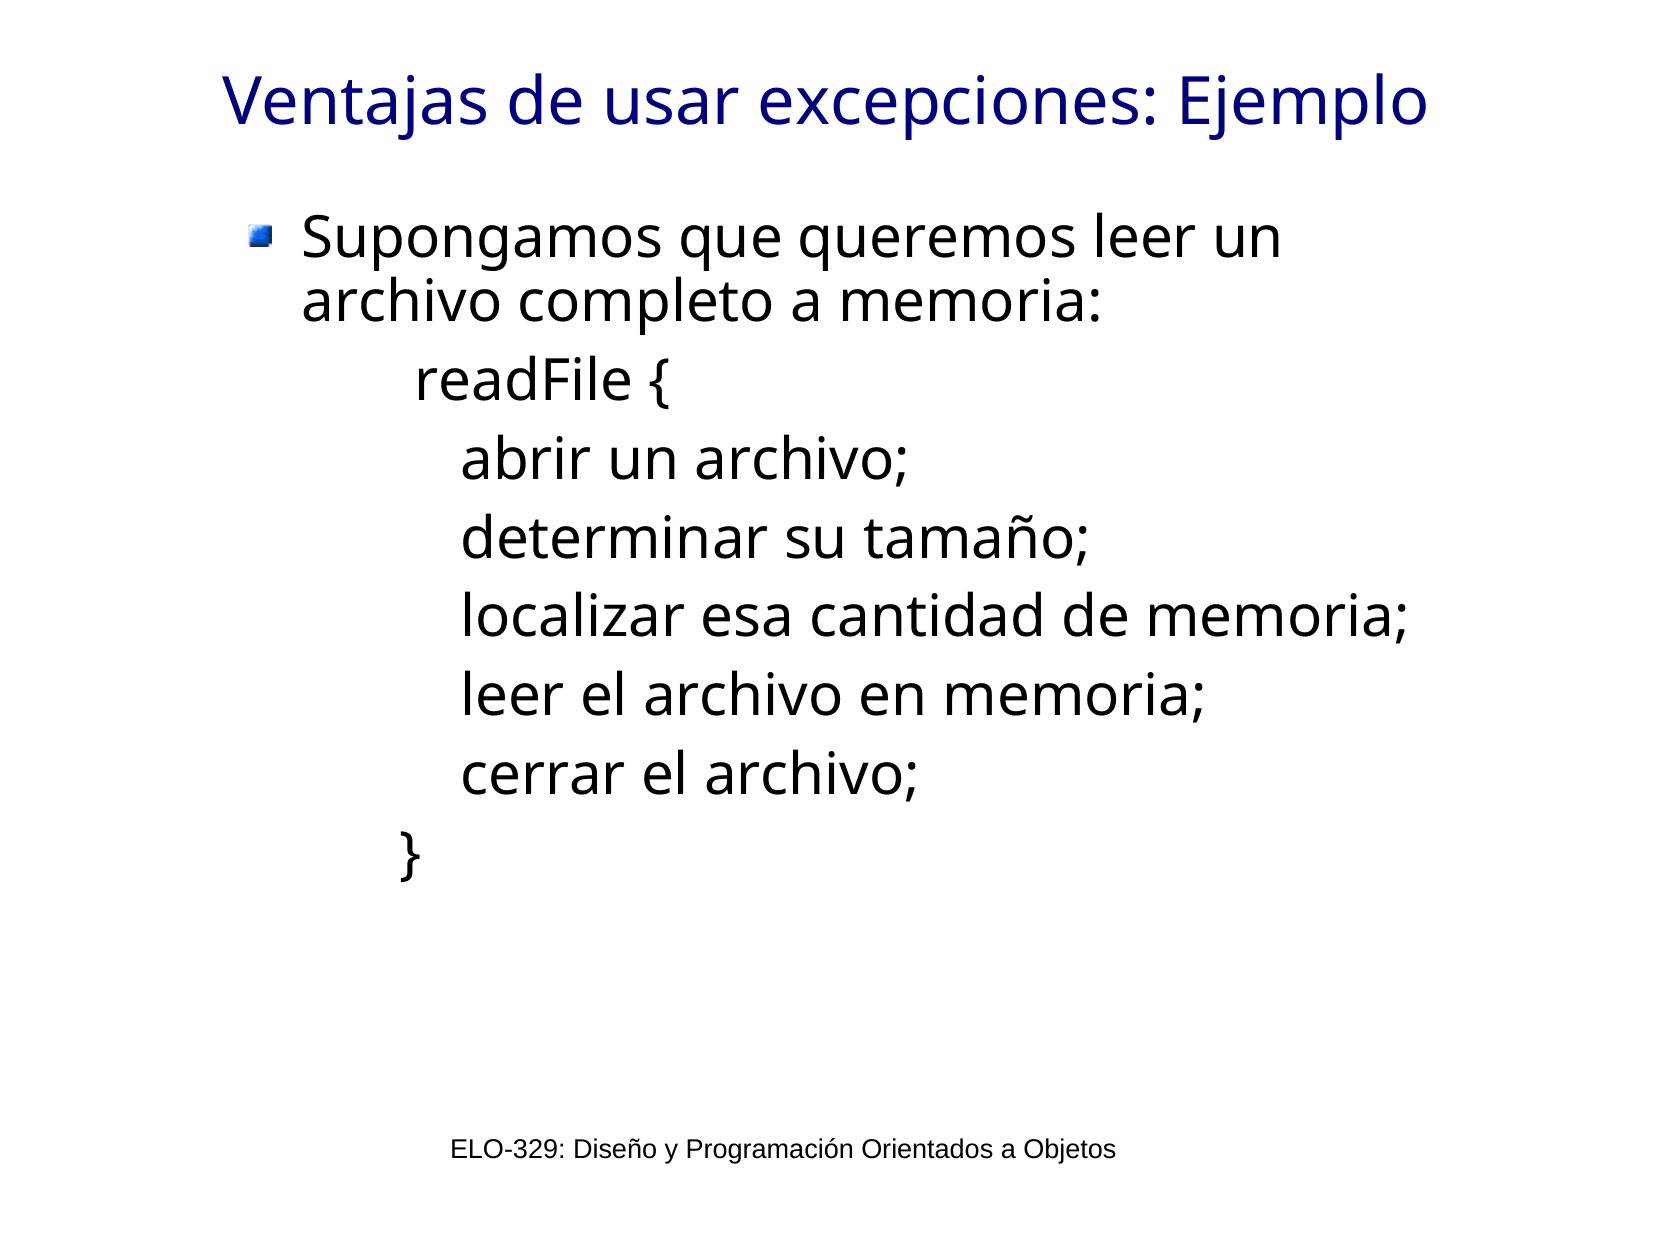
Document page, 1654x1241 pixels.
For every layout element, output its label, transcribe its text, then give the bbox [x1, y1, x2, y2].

list Supongamos que queremos leer un archivo completo a memoria: readFile { abrir un archivo; determinar su tamaño; localizar esa cantidad de memoria; leer el archivo en memoria; cerrar el archivo; } [231, 201, 1465, 1102]
title Ventajas de usar excepciones: Ejemplo [82, 26, 1571, 174]
